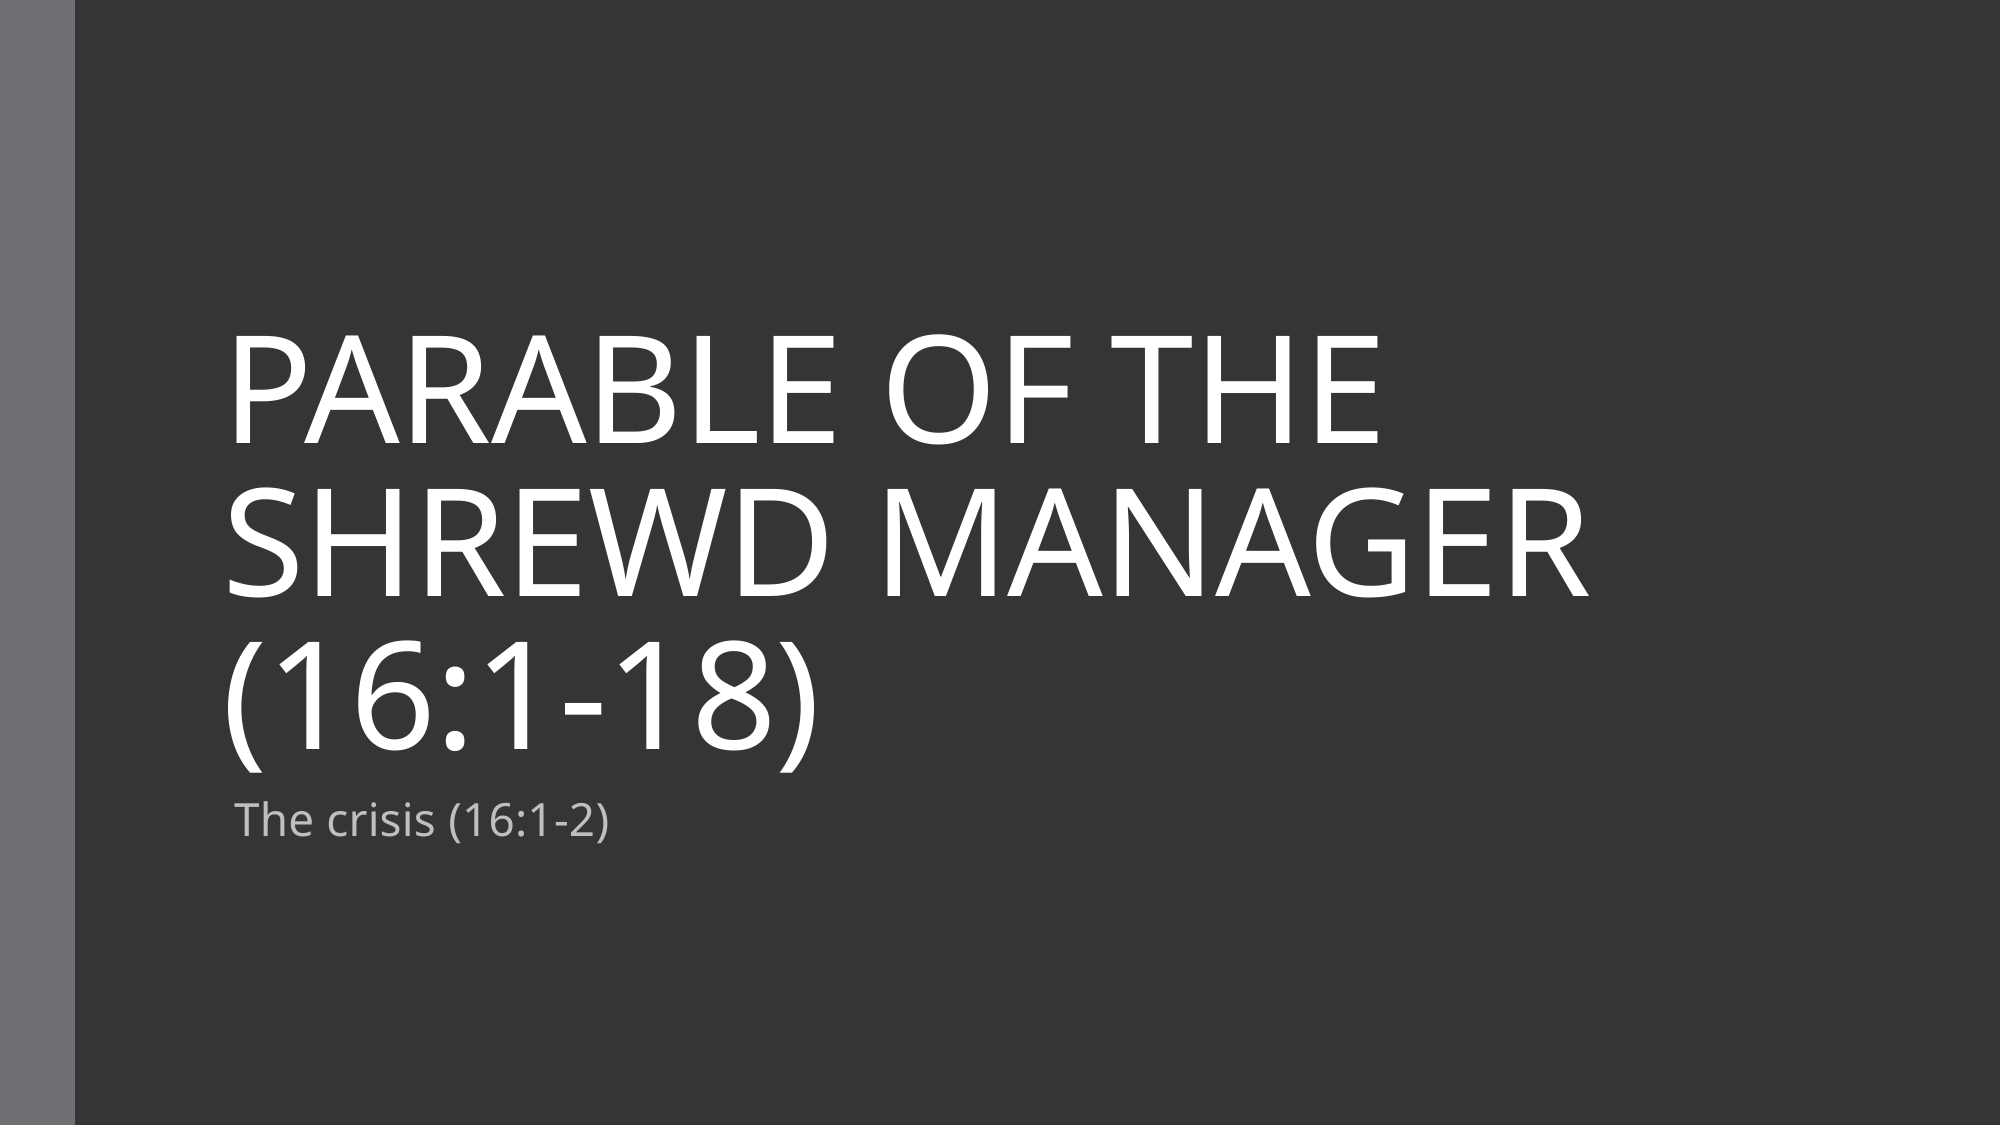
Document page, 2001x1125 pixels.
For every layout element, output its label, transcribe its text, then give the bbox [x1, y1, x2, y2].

subtitle The crisis (16:1-2) [206, 787, 1752, 1066]
title PARABLE OF THE SHREWD MANAGER (16:1-18) [206, 124, 1752, 787]
